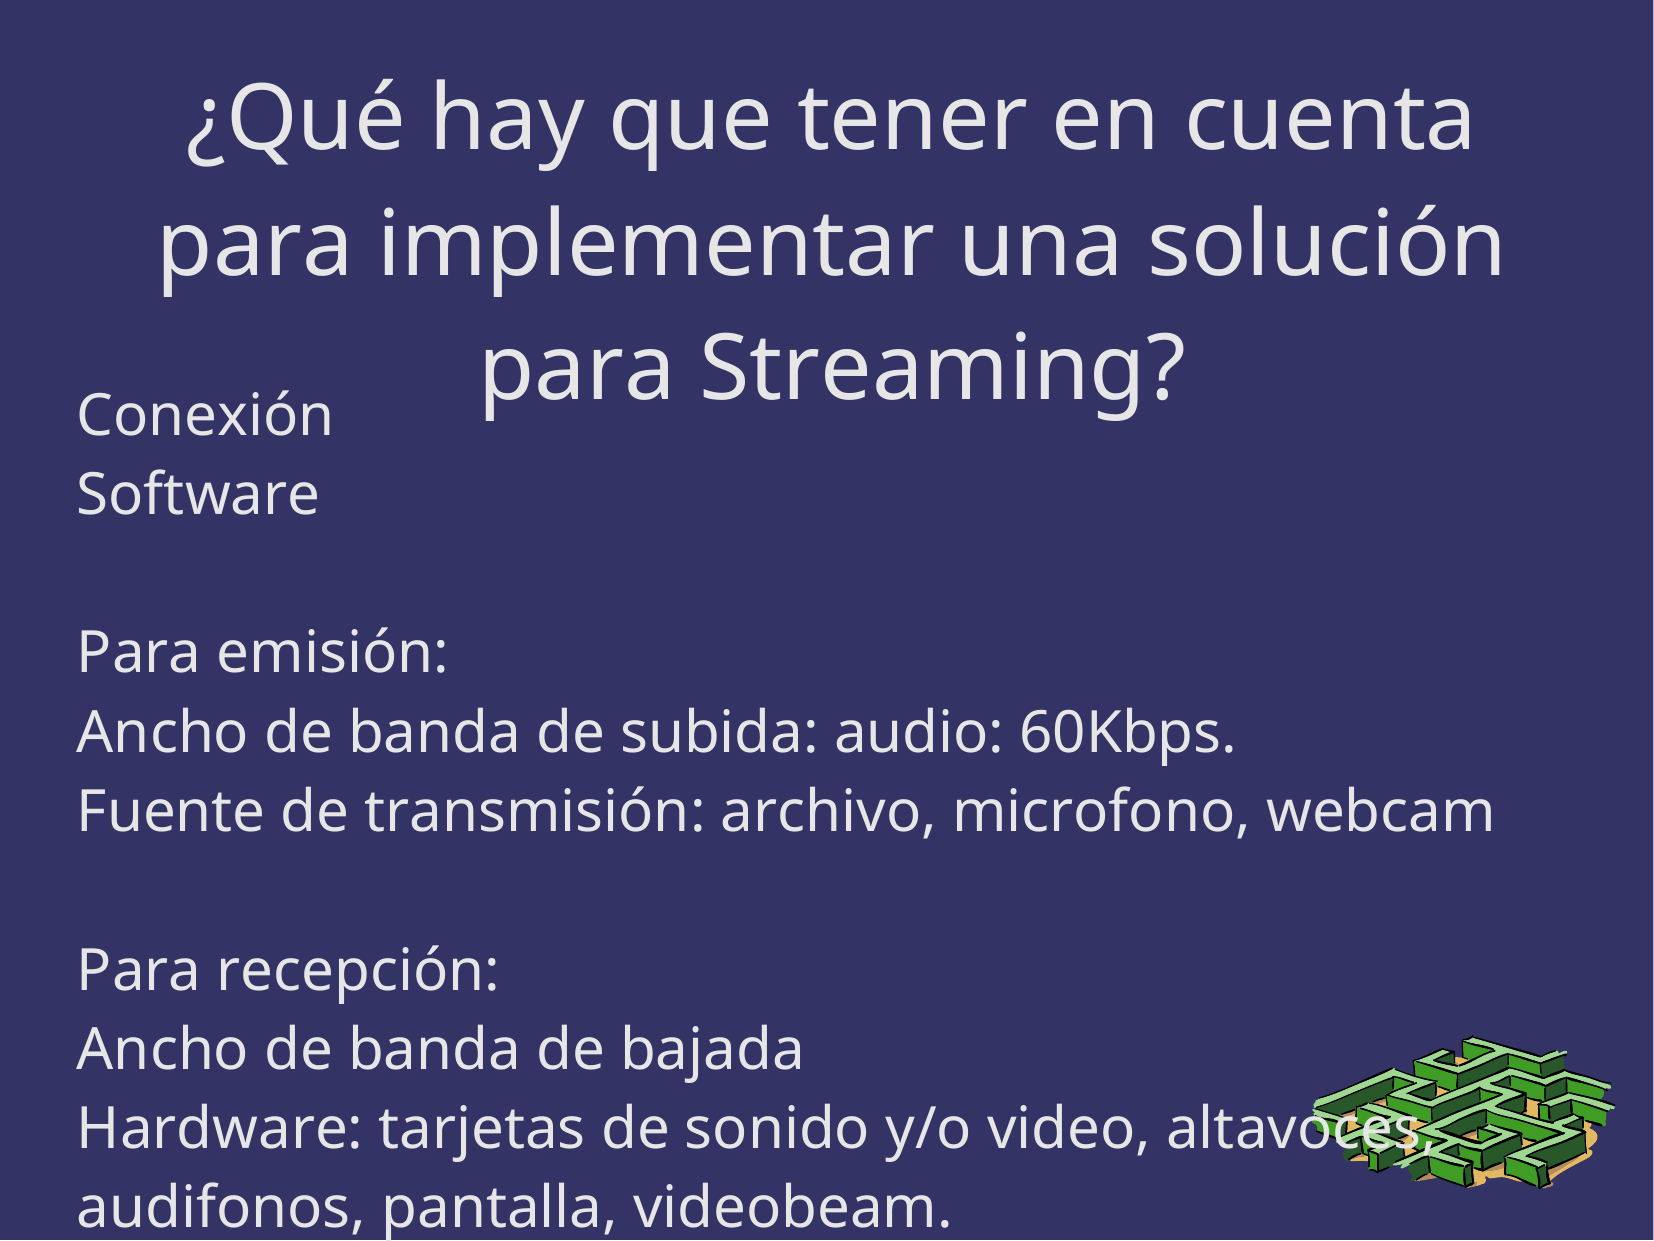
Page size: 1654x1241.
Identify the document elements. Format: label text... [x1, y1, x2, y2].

subtitle Conexión Software Para emisión: Ancho de banda de subida: audio: 60Kbps. Fuente de transmisión: archivo, microfono, webcam Para recepción: Ancho de banda de bajada Hardware: tarjetas de sonido y/o video, altavoces, audifonos, pantalla, videobeam. [76, 402, 1565, 1216]
title ¿Qué hay que tener en cuenta para implementar una solución para Streaming? [88, 78, 1577, 400]
